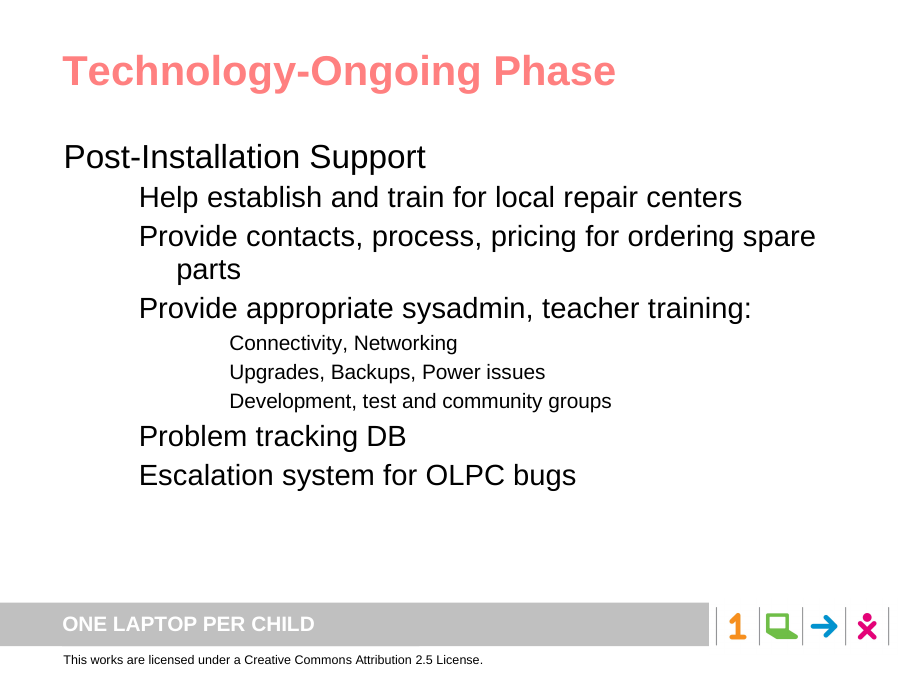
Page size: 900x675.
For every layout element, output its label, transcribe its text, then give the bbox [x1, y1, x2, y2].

list Post-Installation Support Help establish and train for local repair centers Provide contacts, process, pricing for ordering spare parts Provide appropriate sysadmin, teacher training: Connectivity, Networking Upgrades, Backups, Power issues Development, test and community groups Problem tracking DB Escalation system for OLPC bugs [57, 138, 840, 583]
title Technology-Ongoing Phase [62, 14, 843, 123]
picture [709, 598, 898, 655]
